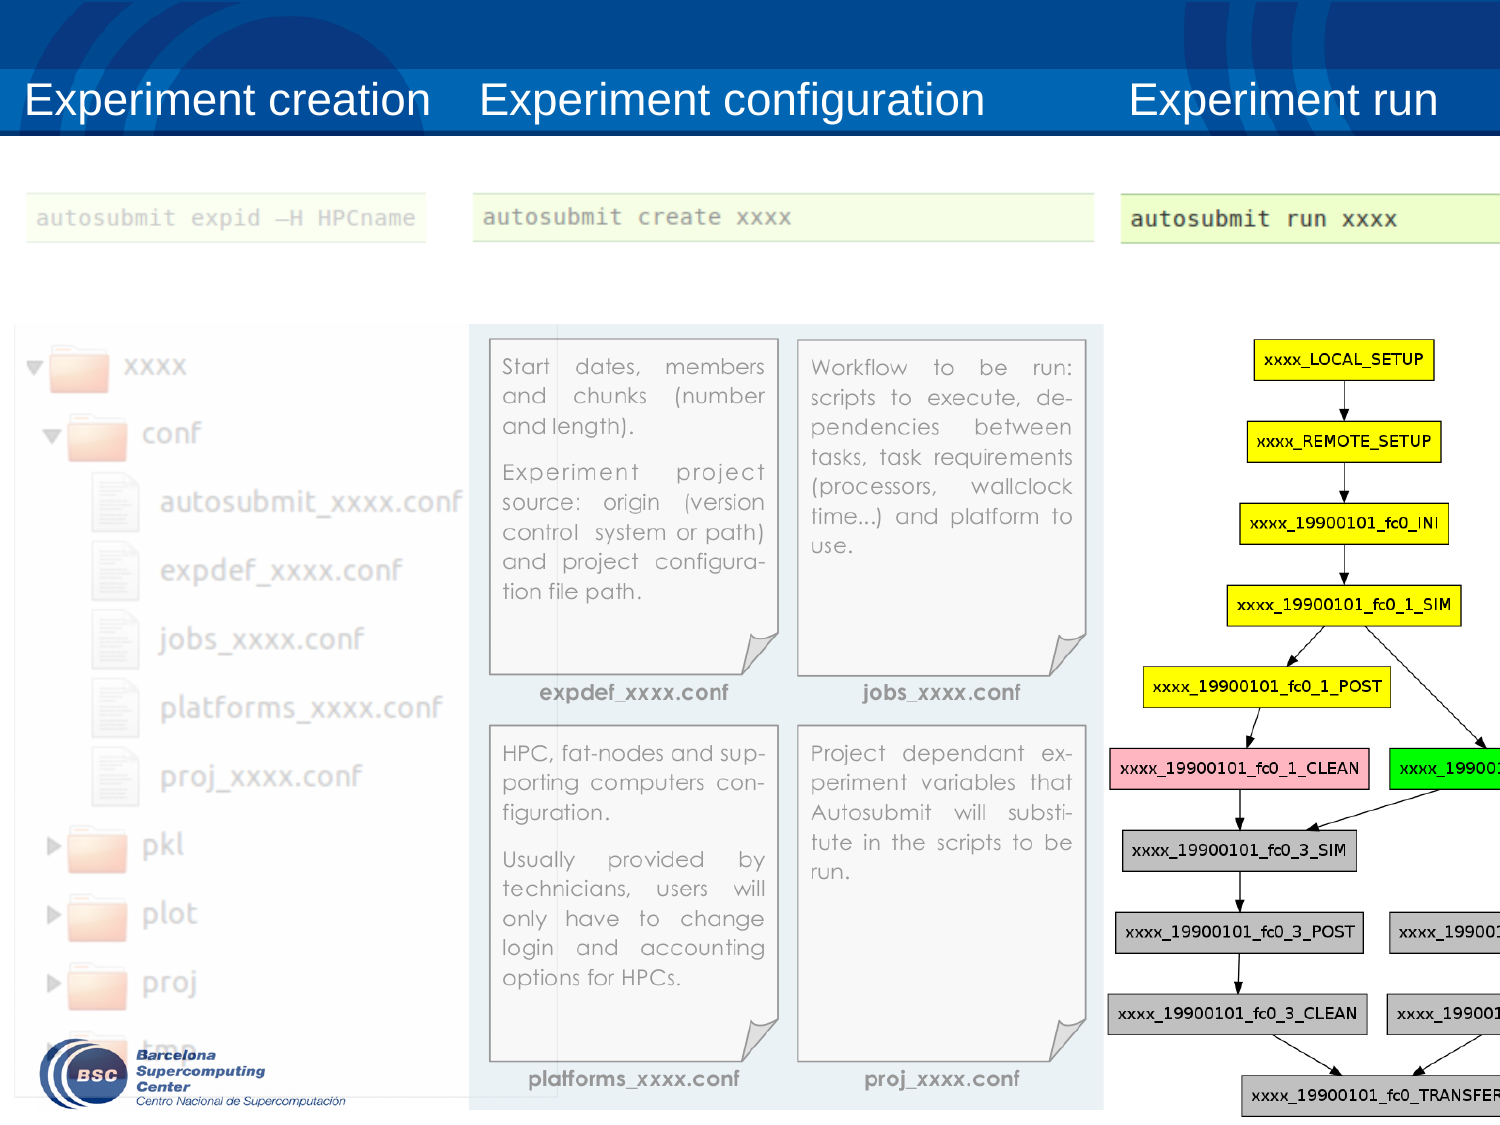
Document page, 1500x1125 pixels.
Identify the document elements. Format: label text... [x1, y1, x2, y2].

picture [0, 0, 1500, 136]
text_box Experiment run [1097, 64, 1500, 135]
picture [11, 171, 426, 262]
text_box Experiment configuration [448, 64, 1004, 135]
picture [14, 324, 1500, 1122]
picture [453, 175, 1500, 266]
text_box Experiment creation [0, 64, 448, 135]
